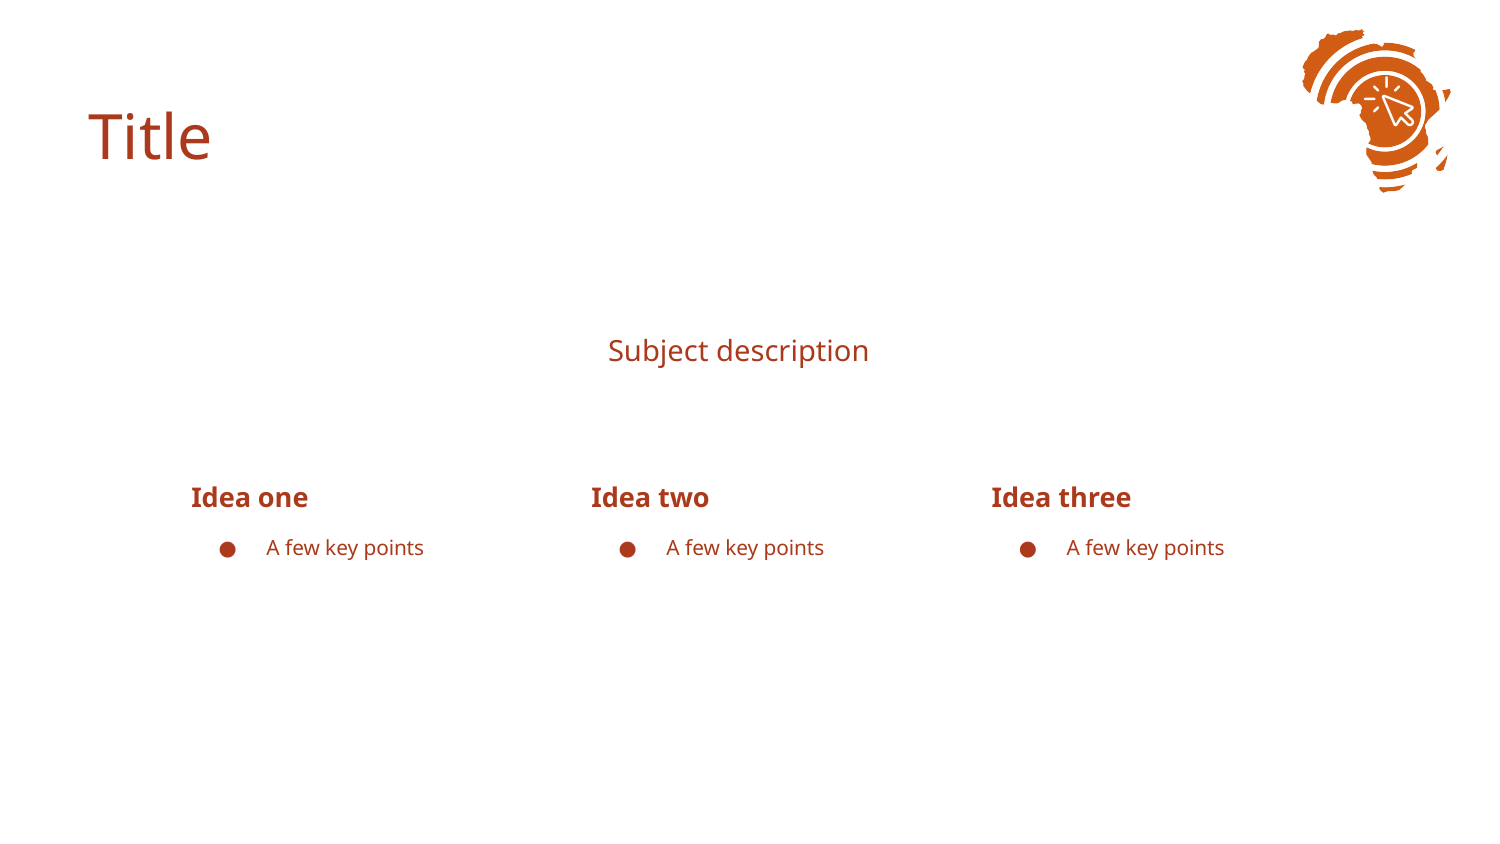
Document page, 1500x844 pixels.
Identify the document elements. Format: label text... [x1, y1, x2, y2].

text_box A few key points [176, 515, 519, 575]
text_box Idea three [976, 449, 1302, 529]
text_box Idea two [576, 449, 902, 529]
text_box Title [73, 70, 755, 188]
picture [1302, 29, 1451, 193]
text_box A few key points [976, 529, 1302, 575]
text_box Idea one [176, 449, 502, 529]
text_box Subject description [211, 317, 1268, 383]
text_box A few key points [576, 529, 902, 575]
